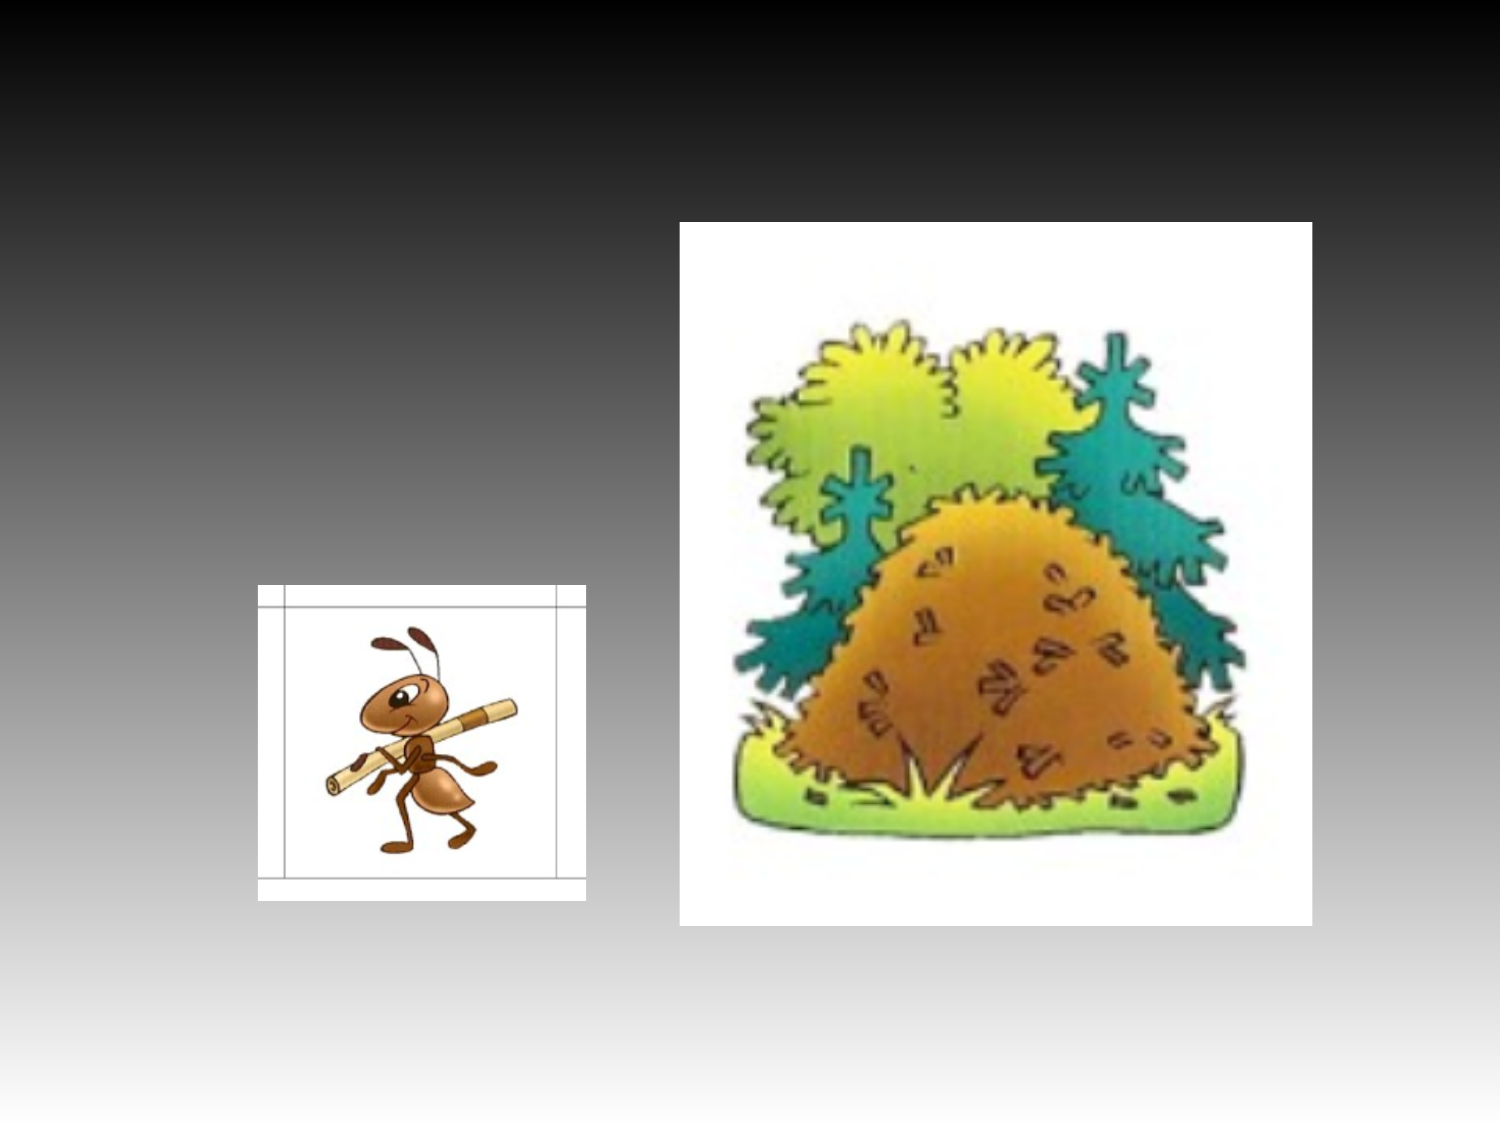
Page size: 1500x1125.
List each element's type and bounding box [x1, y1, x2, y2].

picture [257, 585, 587, 952]
picture [679, 222, 1313, 926]
